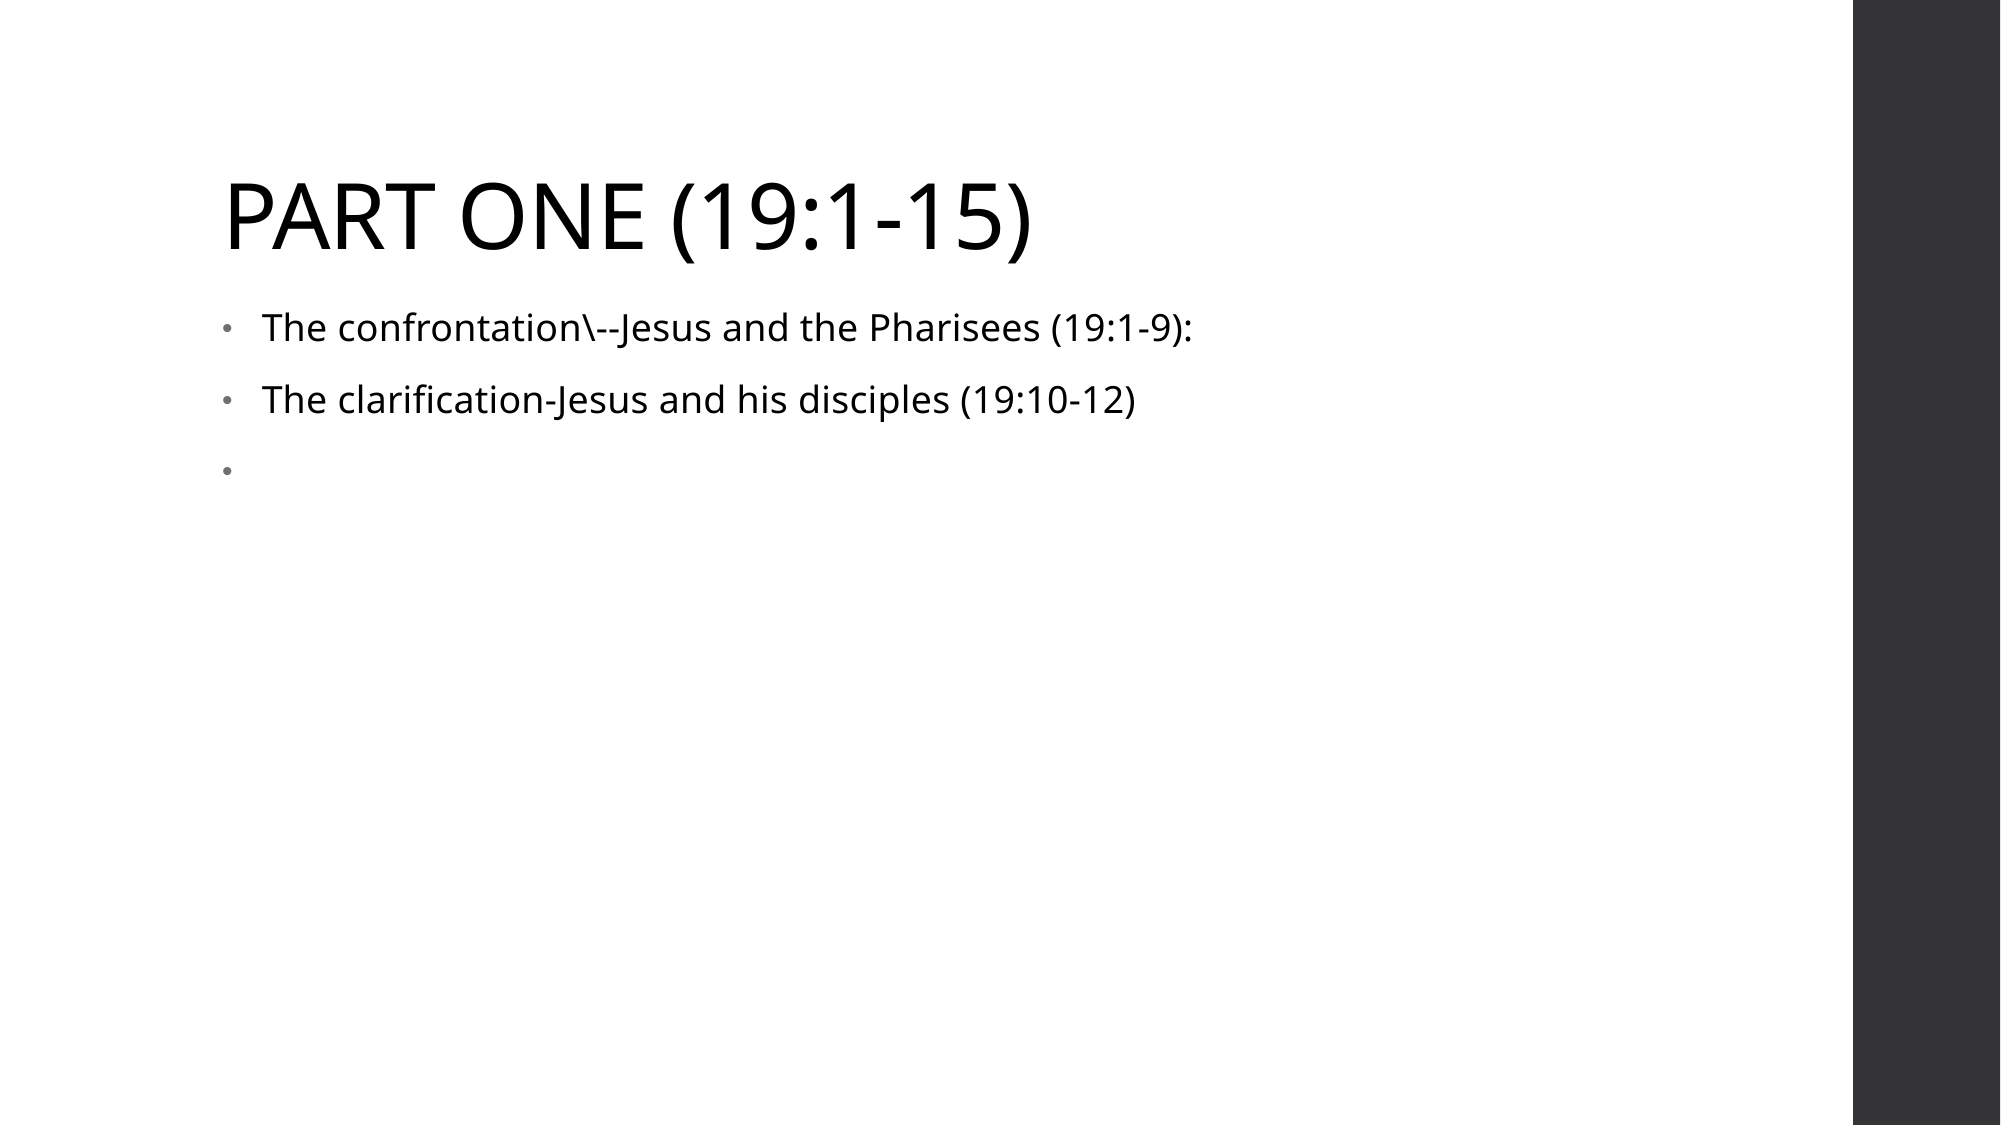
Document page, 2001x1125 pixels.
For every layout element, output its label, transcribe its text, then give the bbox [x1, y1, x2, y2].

title PART ONE (19:1-15) [206, 60, 1797, 278]
list The confrontation\--Jesus and the Pharisees (19:1-9): The clarification-Jesus and his disciples (19:10-12) [206, 299, 1617, 1014]
